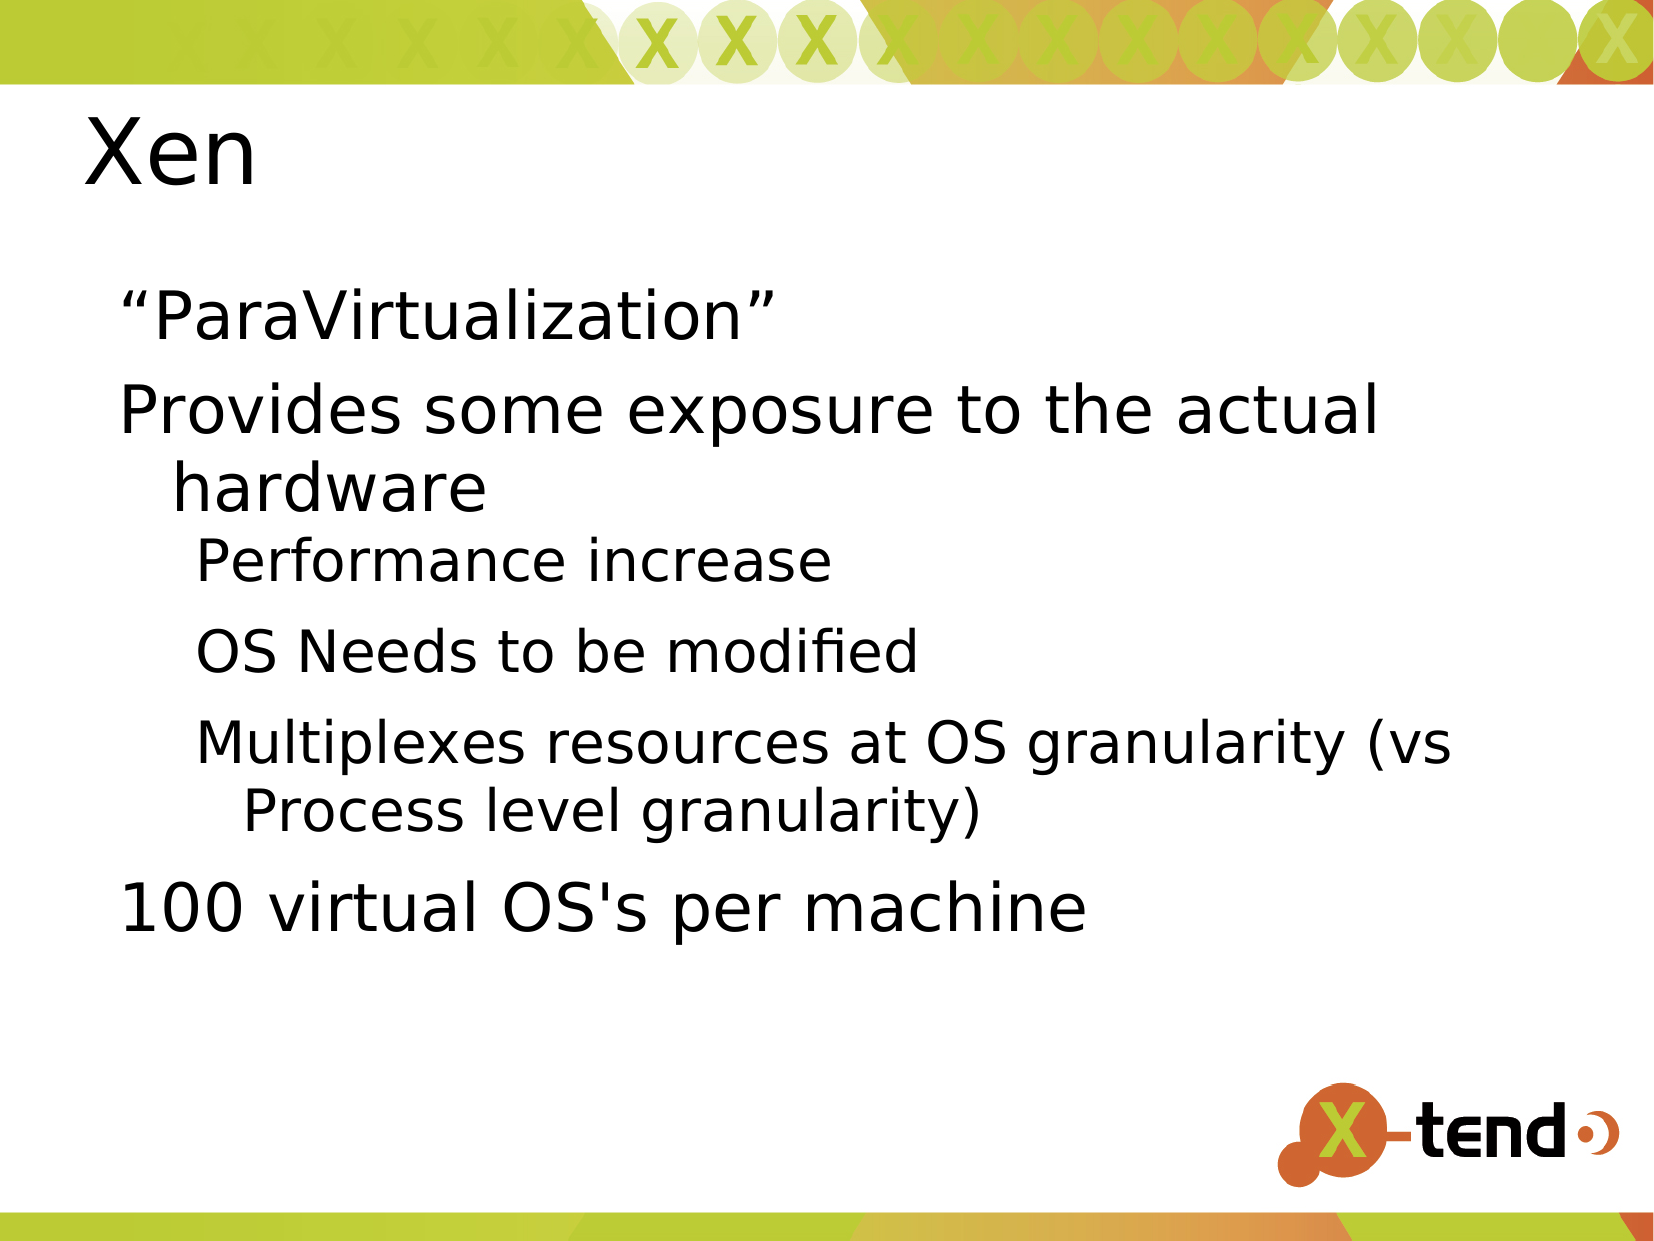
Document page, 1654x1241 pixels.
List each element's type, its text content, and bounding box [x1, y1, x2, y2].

picture [0, 0, 1654, 1241]
list “ParaVirtualization” Provides some exposure to the actual hardware Performance increase OS Needs to be modified Multiplexes resources at OS granularity (vs Process level granularity) 100 virtual OS's per machine [86, 269, 1626, 1241]
title Xen [82, 49, 1571, 257]
